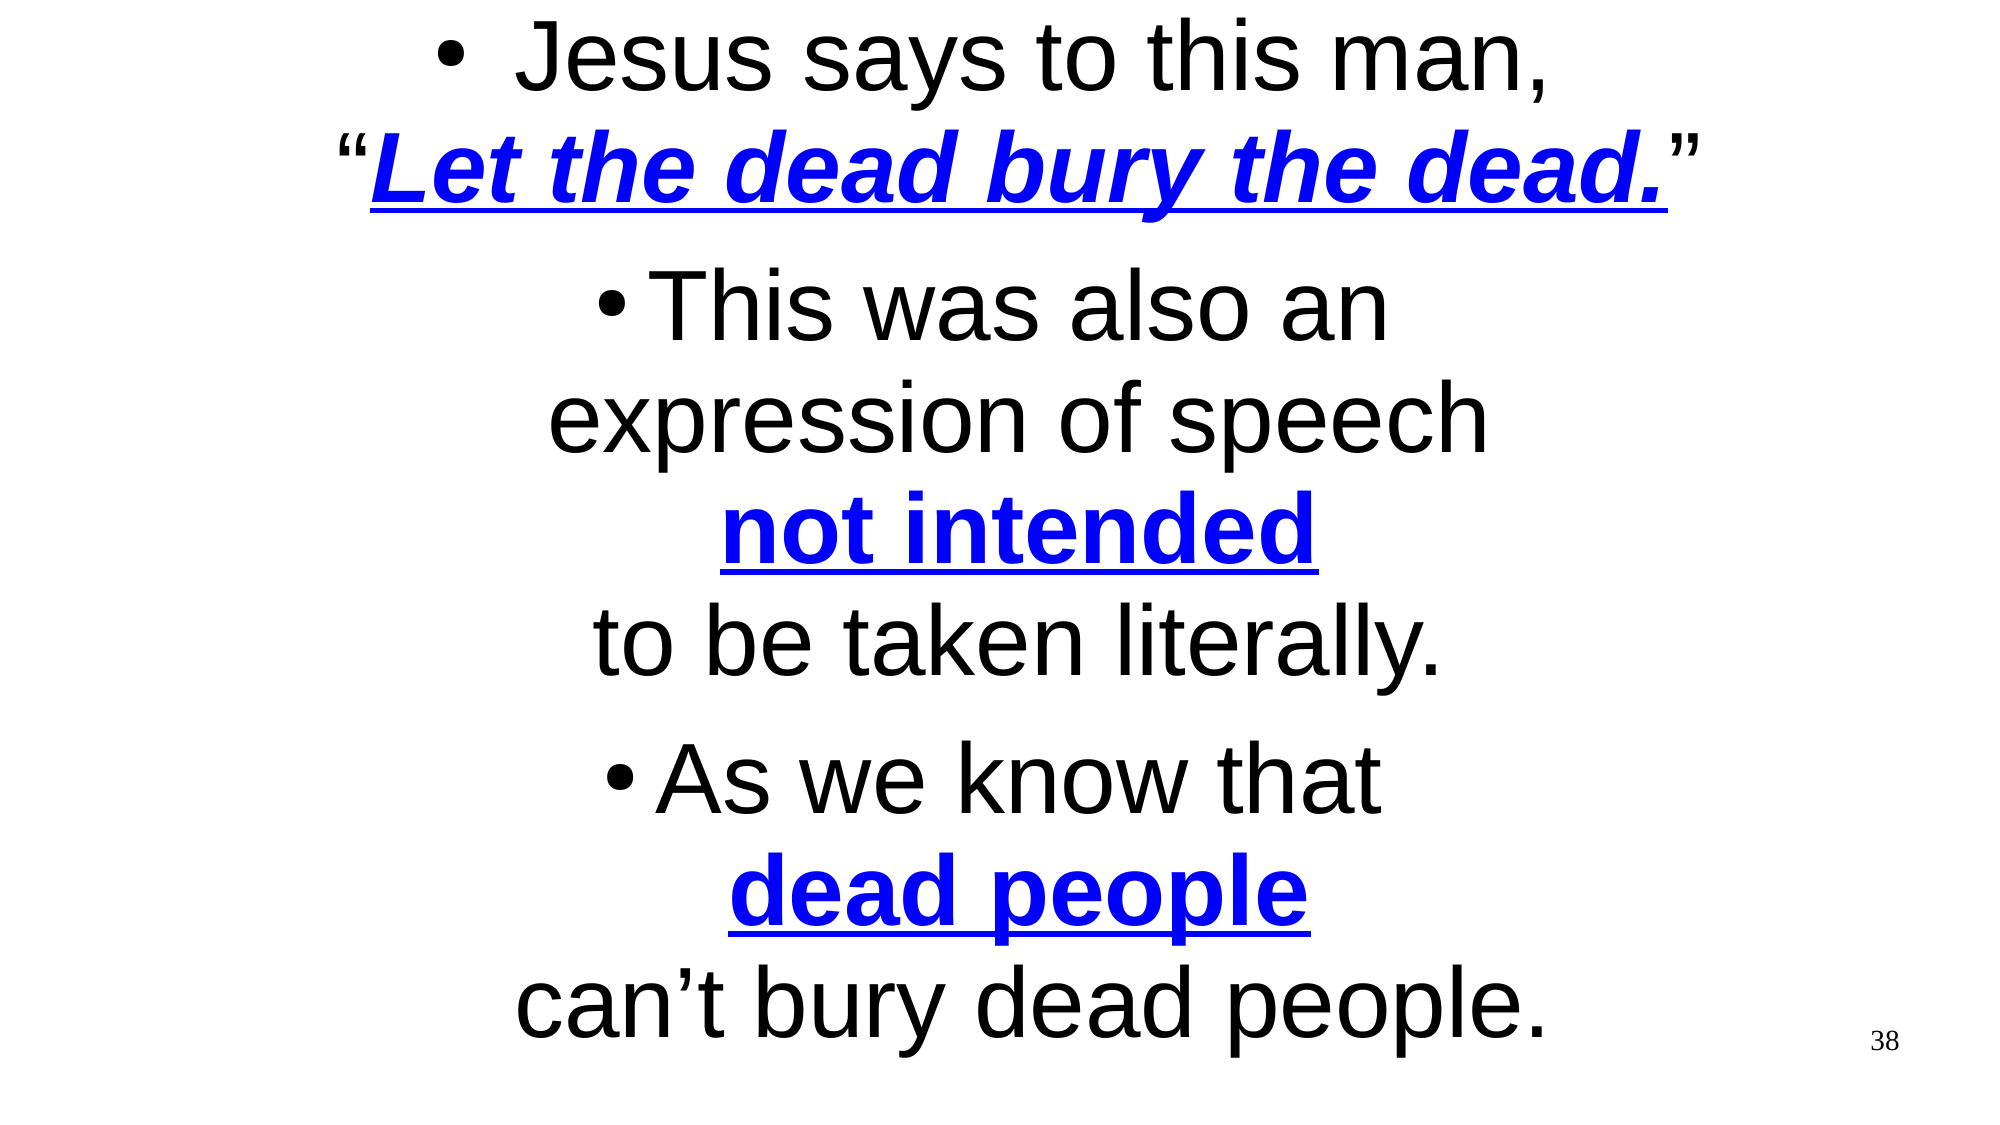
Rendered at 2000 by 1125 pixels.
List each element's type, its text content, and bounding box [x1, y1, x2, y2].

list Jesus says to this man, “Let the dead bury the dead.” This was also an expression of speech not intended to be taken literally. As we know that dead people can’t bury dead people. [0, 0, 1996, 1123]
